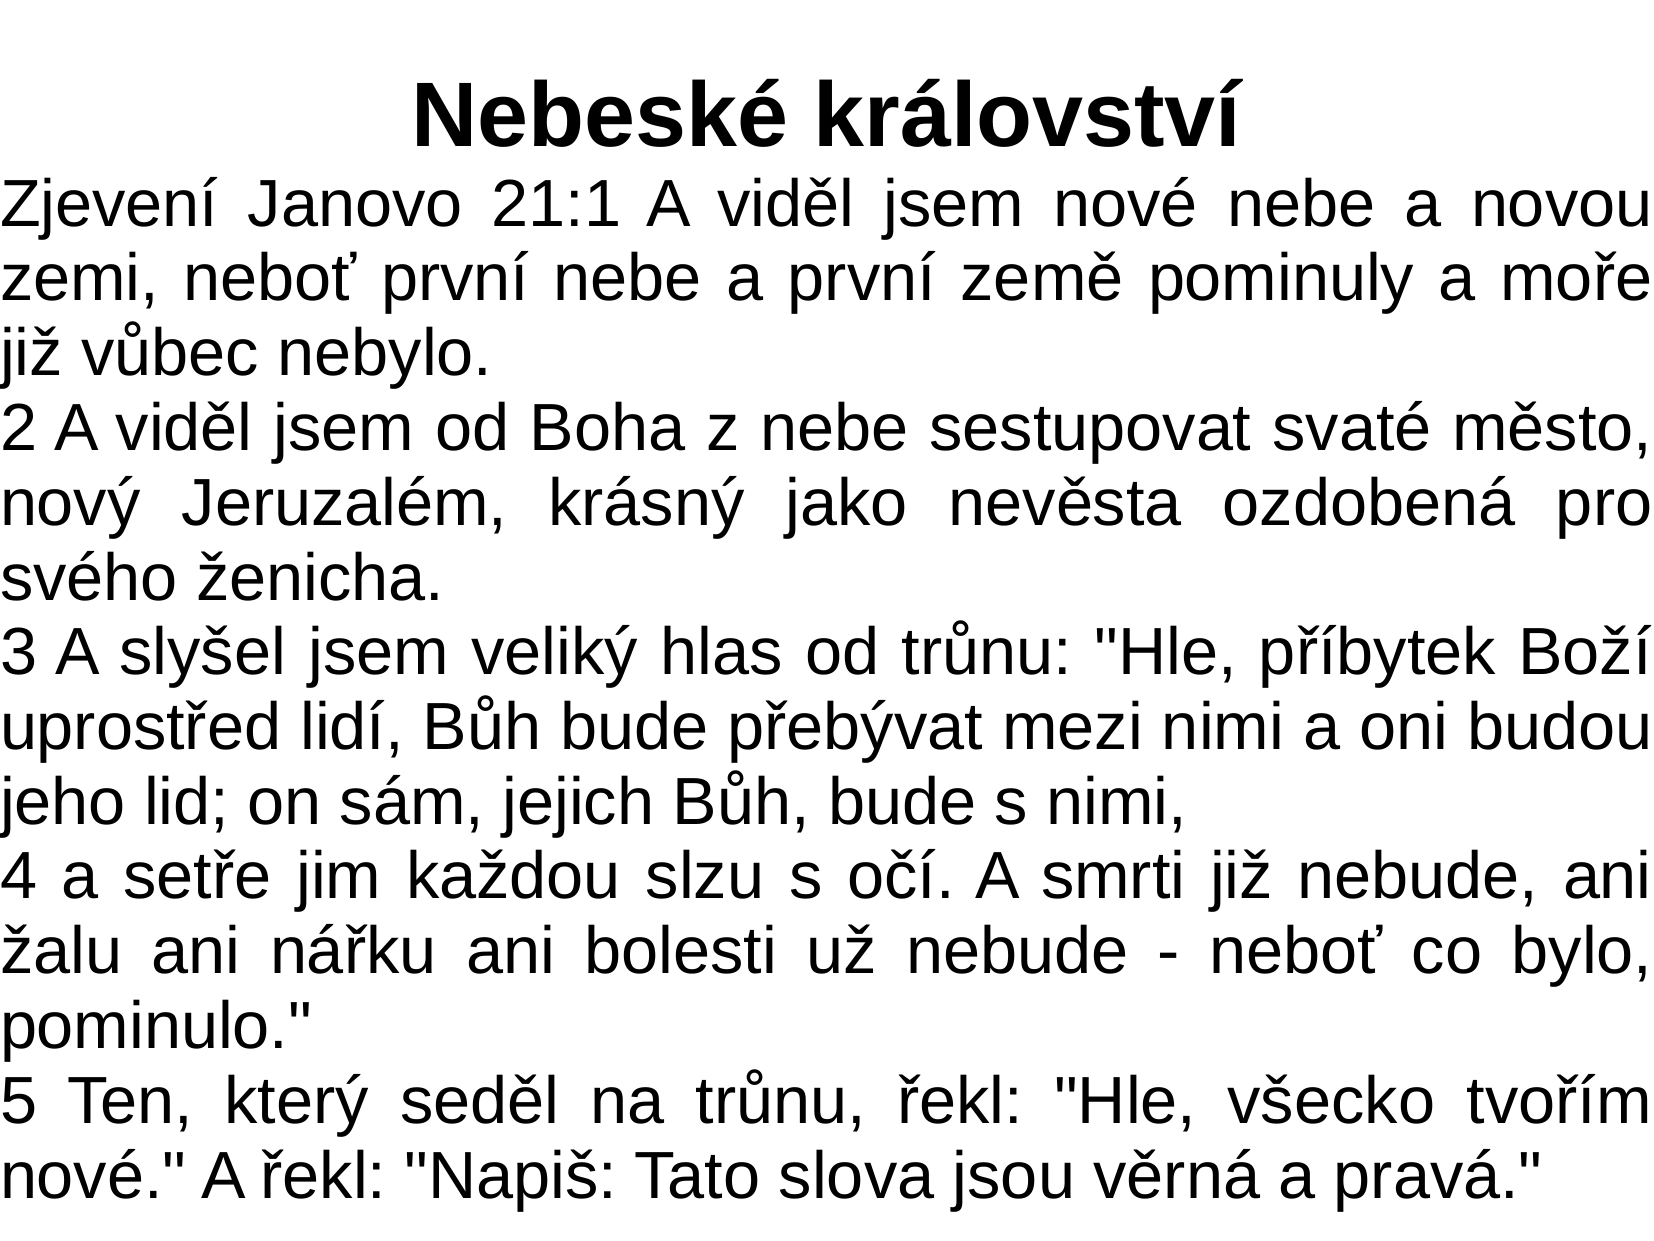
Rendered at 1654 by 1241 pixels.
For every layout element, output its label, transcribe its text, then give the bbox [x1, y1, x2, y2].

subtitle Nebeské království Zjevení Janovo 21:1 A viděl jsem nové nebe a novou zemi, neboť první nebe a první země pominuly a moře již vůbec nebylo. 2 A viděl jsem od Boha z nebe sestupovat svaté město, nový Jeruzalém, krásný jako nevěsta ozdobená pro svého ženicha. 3 A slyšel jsem veliký hlas od trůnu: "Hle, příbytek Boží uprostřed lidí, Bůh bude přebývat mezi nimi a oni budou jeho lid; on sám, jejich Bůh, bude s nimi, 4 a setře jim každou slzu s očí. A smrti již nebude, ani žalu ani nářku ani bolesti už nebude - neboť co bylo, pominulo." 5 Ten, který seděl na trůnu, řekl: "Hle, všecko tvořím nové." A řekl: "Napiš: Tato slova jsou věrná a pravá." [0, 11, 1654, 1241]
